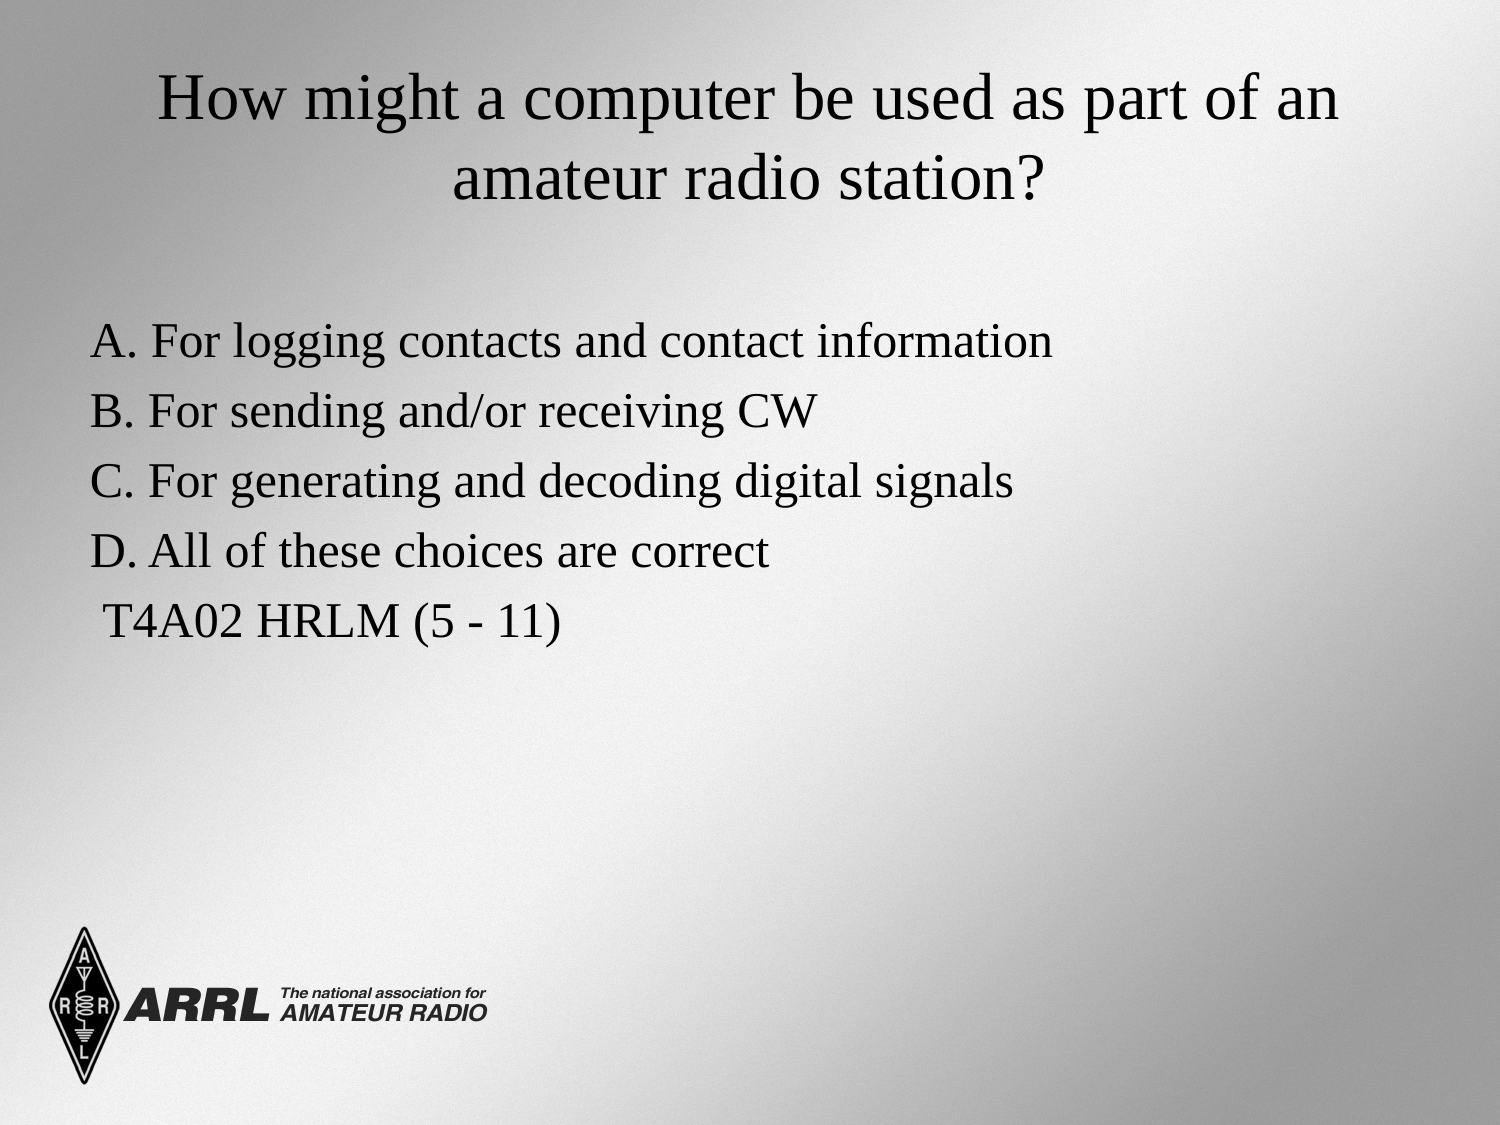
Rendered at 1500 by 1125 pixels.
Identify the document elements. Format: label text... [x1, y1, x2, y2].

list A. For logging contacts and contact information B. For sending and/or receiving CW C. For generating and decoding digital signals D. All of these choices are correct T4A02 HRLM (5 - 11) [75, 299, 1425, 1005]
picture [0, 0, 1500, 1125]
title How might a computer be used as part of an amateur radio station? [75, 45, 1425, 233]
